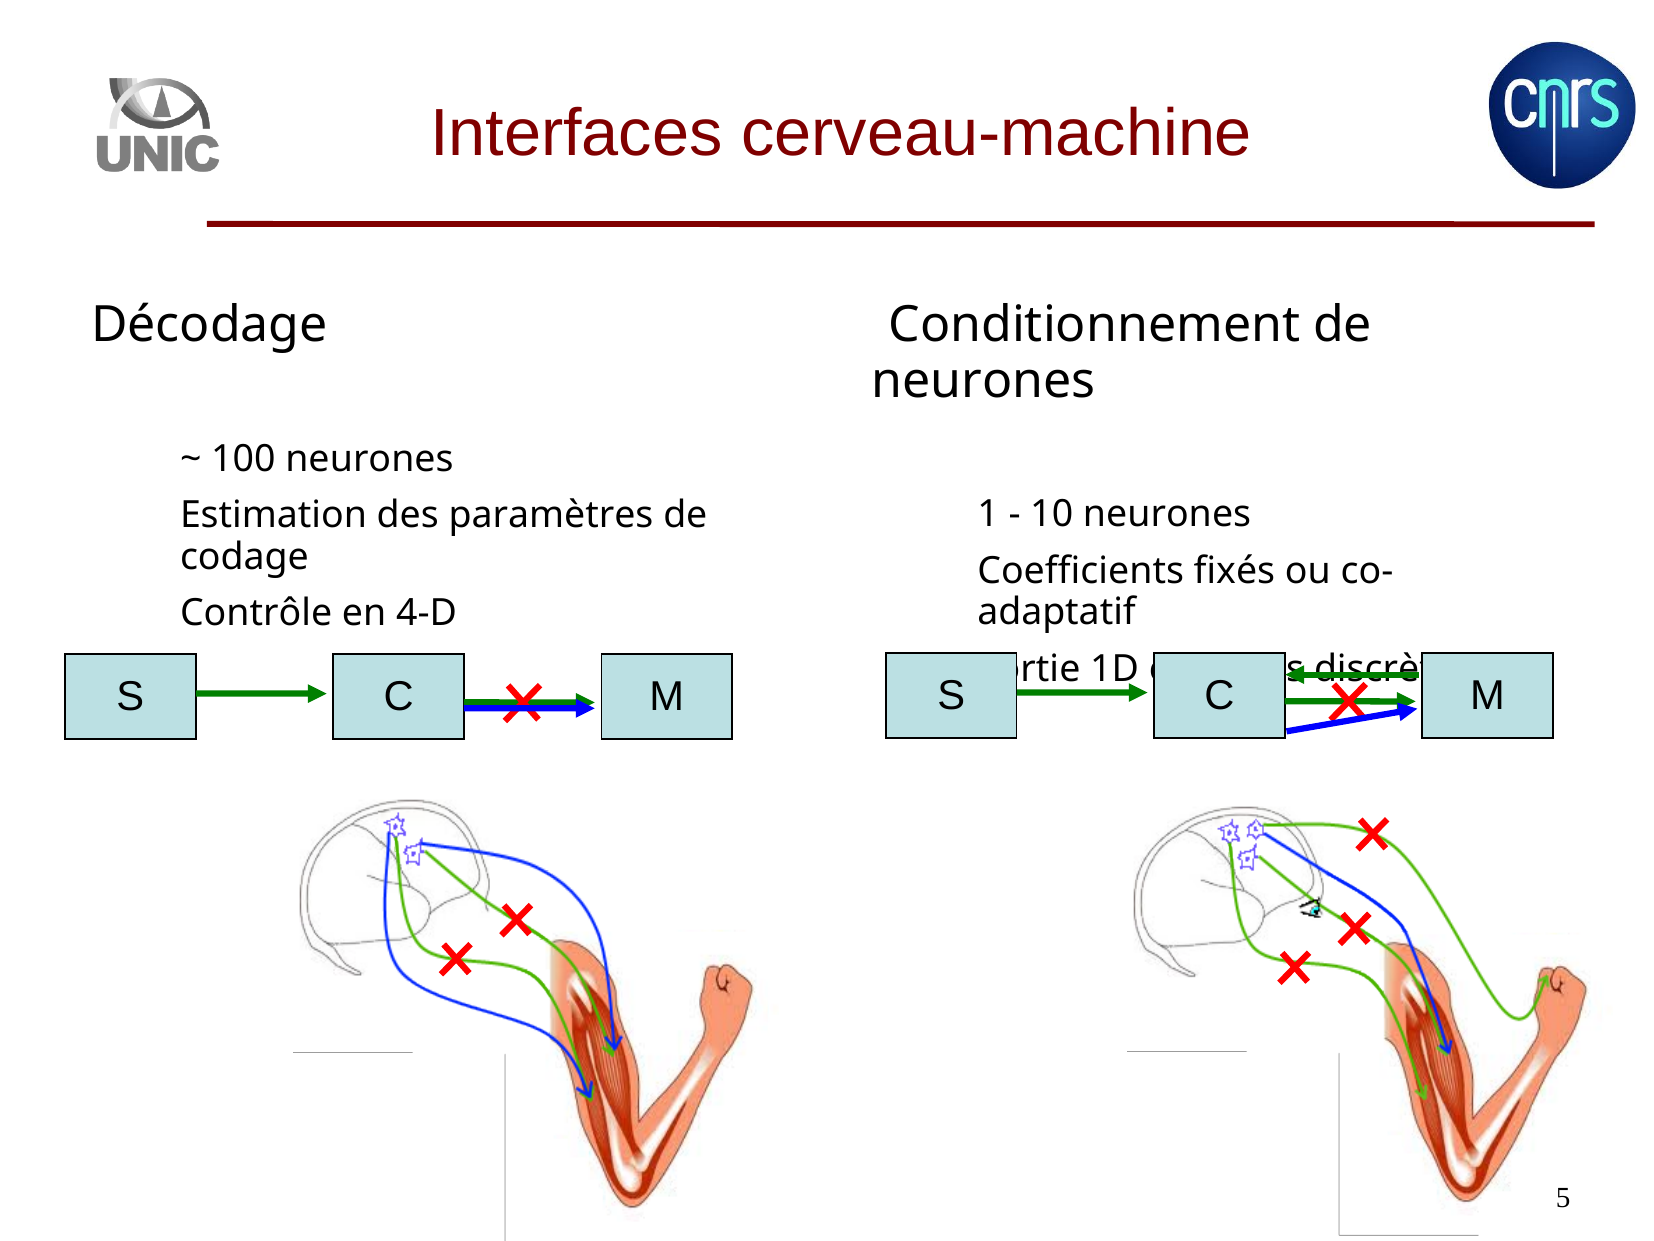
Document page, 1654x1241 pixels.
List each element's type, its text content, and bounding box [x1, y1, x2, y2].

text_box Décodage ~ 100 neurones Estimation des paramètres de codage Contrôle en 4-D [59, 289, 798, 698]
text_box <numéro> [1185, 1181, 1571, 1215]
text_box C [1154, 653, 1285, 739]
text_box M [601, 654, 733, 740]
picture [1488, 41, 1636, 189]
picture [293, 797, 779, 1241]
text_box M [1422, 653, 1554, 739]
text_box Conditionnement de neurones 1 - 10 neurones Coefficients fixés ou co-adaptatif Sortie 1D ou cibles discrètes [856, 289, 1536, 771]
text_box S [885, 653, 1017, 739]
text_box S [64, 654, 196, 740]
picture [1127, 804, 1613, 1240]
picture [89, 65, 226, 187]
text_box Interfaces cerveau-machine [206, 88, 1477, 207]
text_box C [333, 654, 465, 740]
